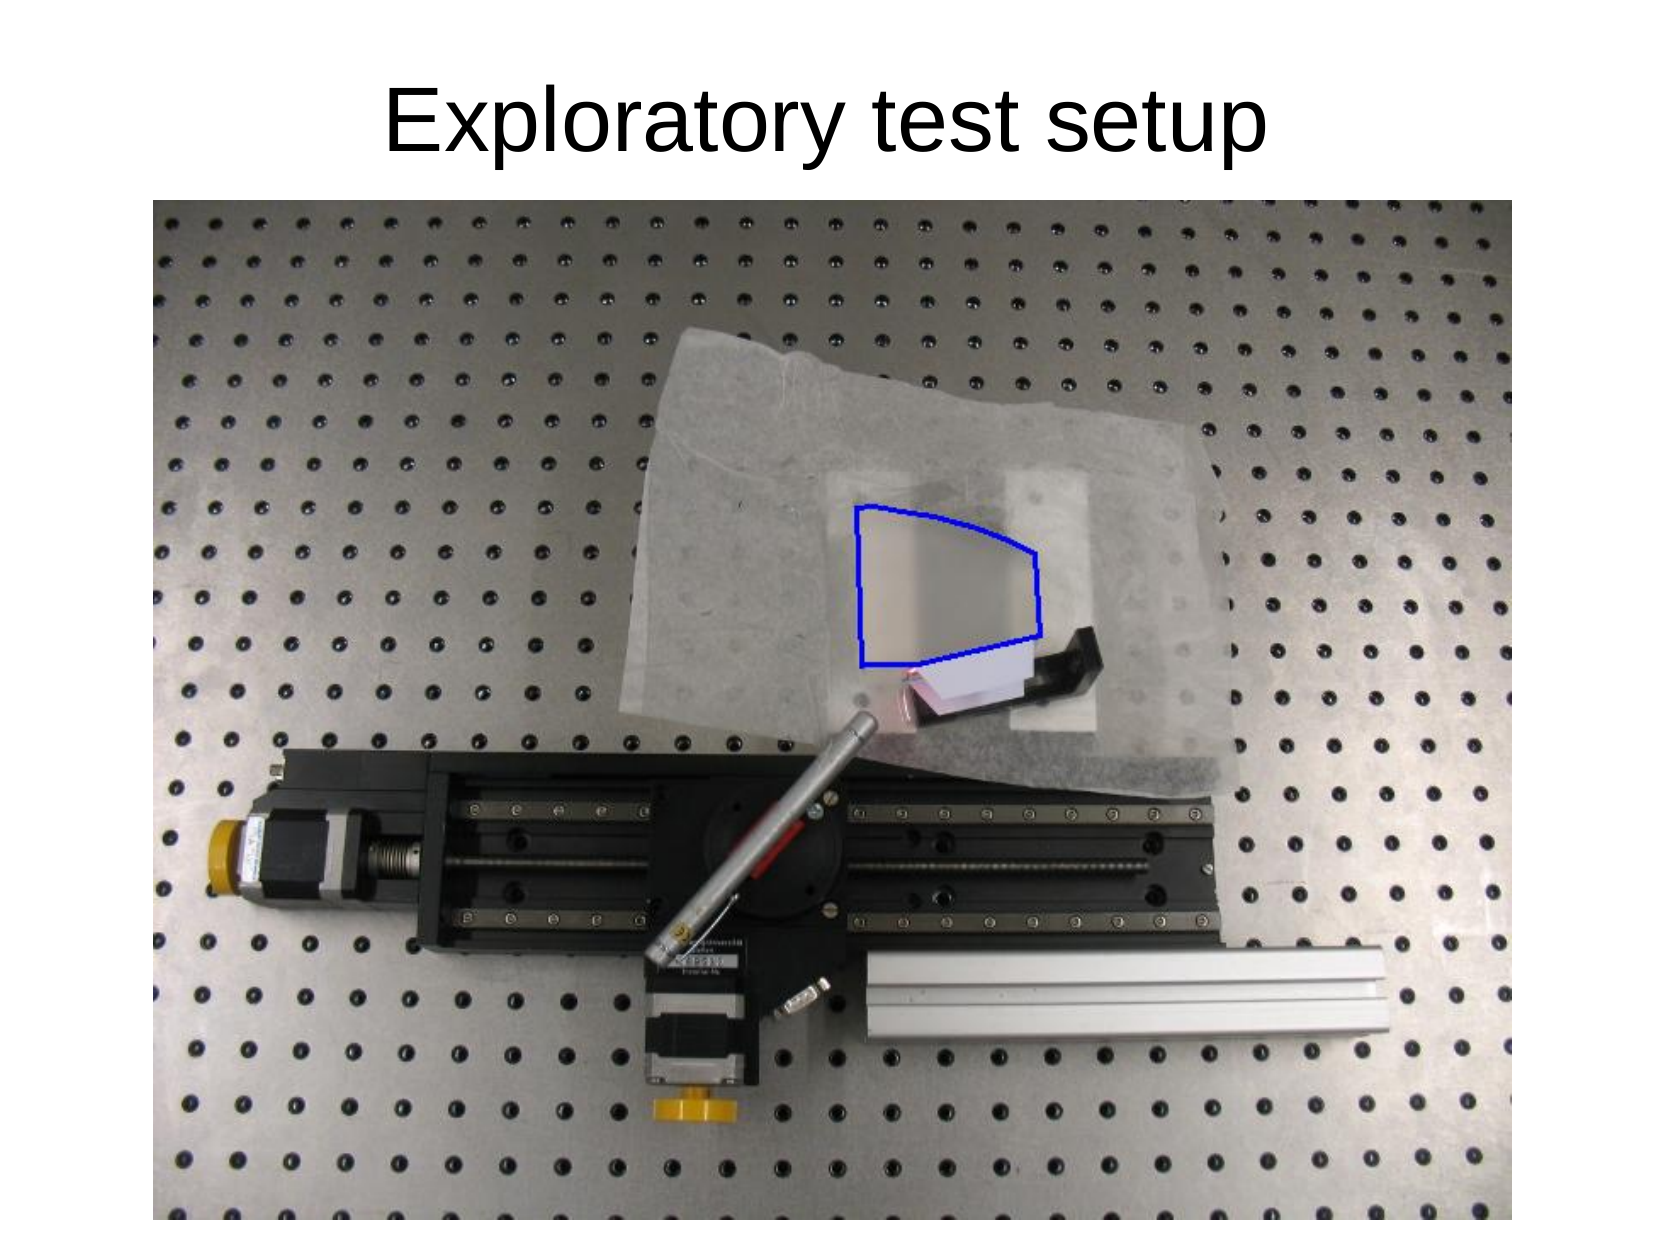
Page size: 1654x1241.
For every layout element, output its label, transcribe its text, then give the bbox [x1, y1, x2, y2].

picture [153, 200, 1512, 1220]
title Exploratory test setup [82, 49, 1571, 189]
